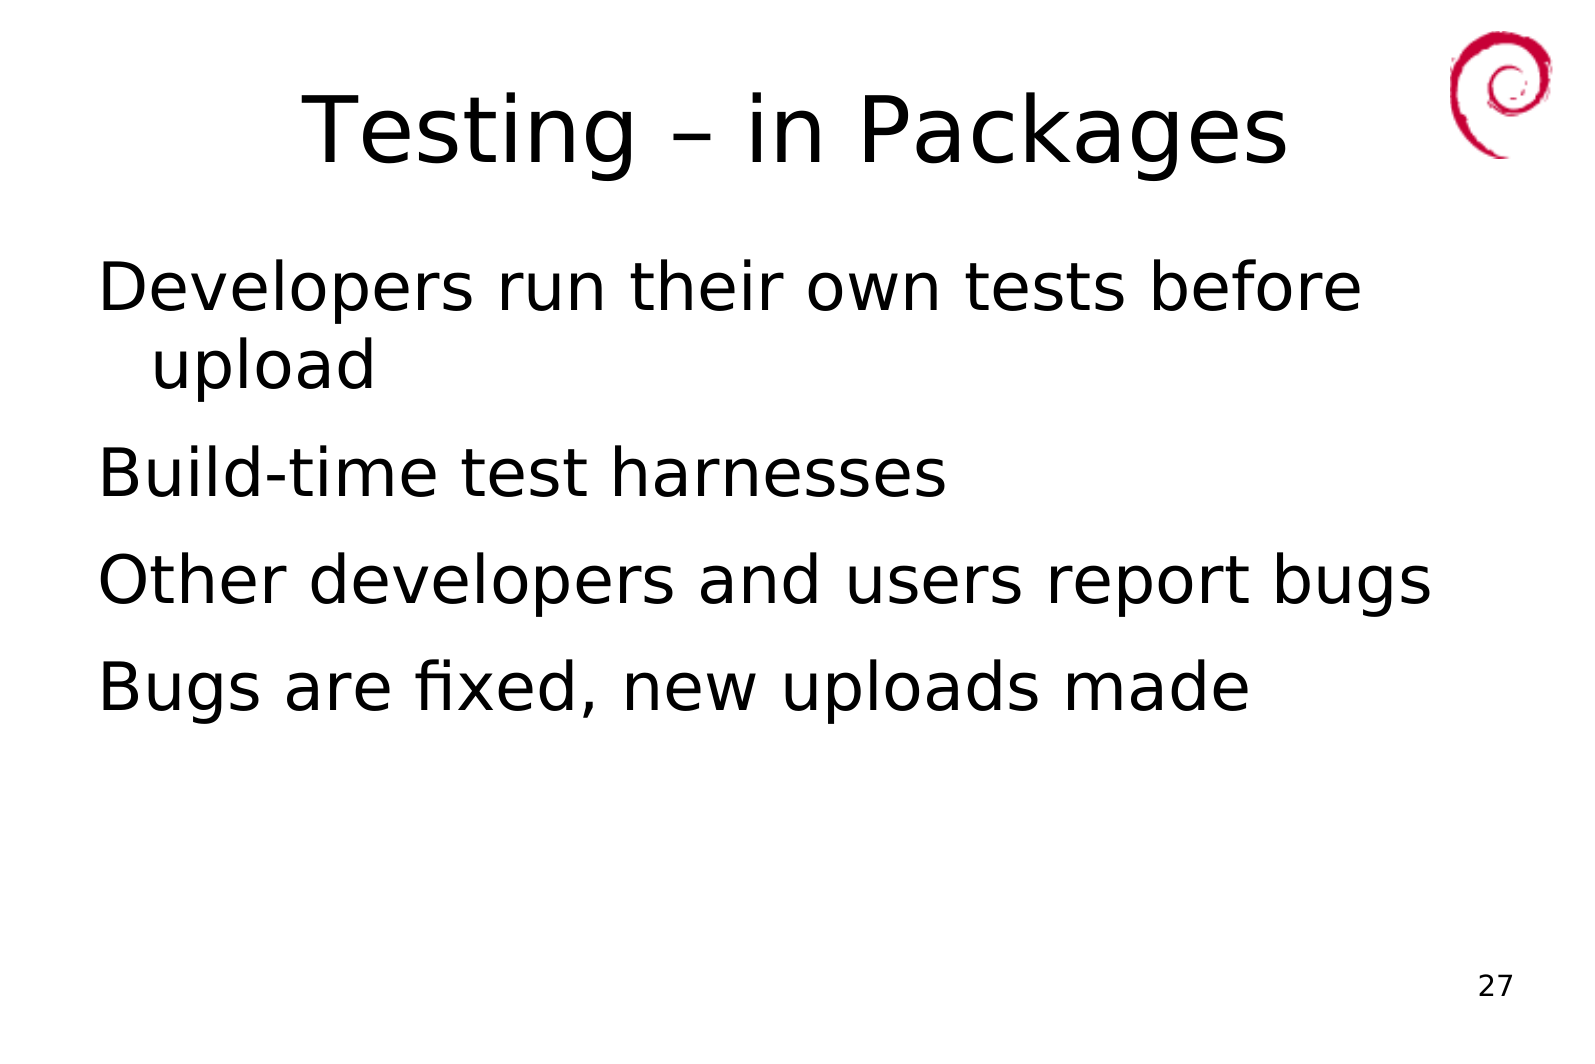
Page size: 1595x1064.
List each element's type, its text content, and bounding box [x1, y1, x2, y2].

picture [1450, 31, 1555, 159]
list Developers run their own tests before upload Build-time test harnesses Other developers and users report bugs Bugs are fixed, new uploads made [79, 248, 1515, 951]
title Testing – in Packages [79, 42, 1515, 221]
